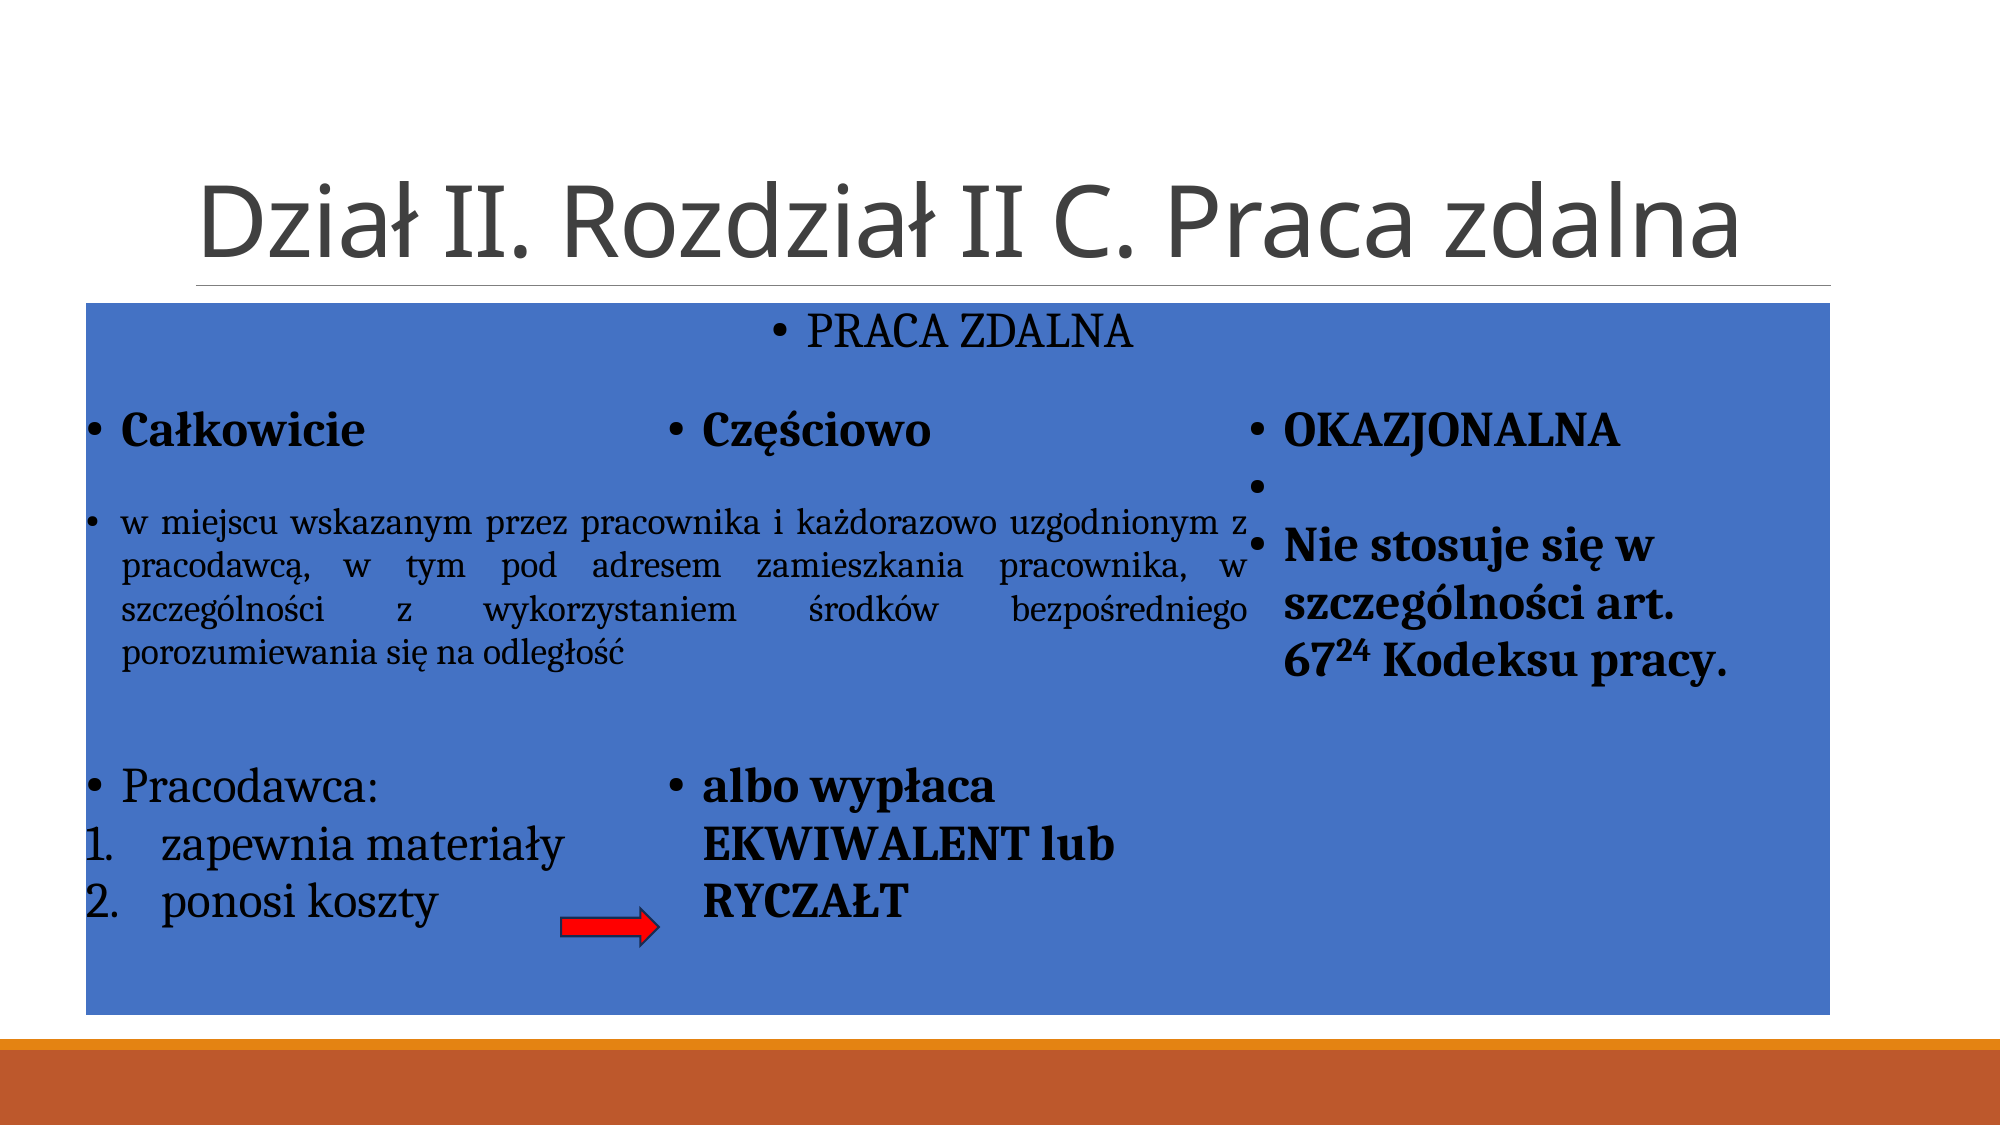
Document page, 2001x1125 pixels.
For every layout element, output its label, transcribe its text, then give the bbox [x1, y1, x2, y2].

title Dział II. Rozdział II C. Praca zdalna [180, 47, 1831, 286]
table_cell Częściowo [667, 402, 1249, 501]
table_cell w miejscu wskazanym przez pracownika i każdorazowo uzgodnionym z pracodawcą, w tym pod adresem zamieszkania pracownika, w szczególności z wykorzystaniem środków bezpośredniego porozumiewania się na odległość [86, 501, 1249, 758]
table_header PRACA ZDALNA [86, 303, 1830, 402]
table_cell Całkowicie [86, 402, 667, 501]
text_box [561, 908, 659, 946]
table_cell albo wypłaca EKWIWALENT lub RYCZAŁT [667, 758, 1249, 1015]
table_cell OKAZJONALNA Nie stosuje się w szczególności art. 6724 Kodeksu pracy. [1249, 402, 1830, 1015]
table_cell Pracodawca: zapewnia materiały ponosi koszty [86, 758, 667, 1015]
